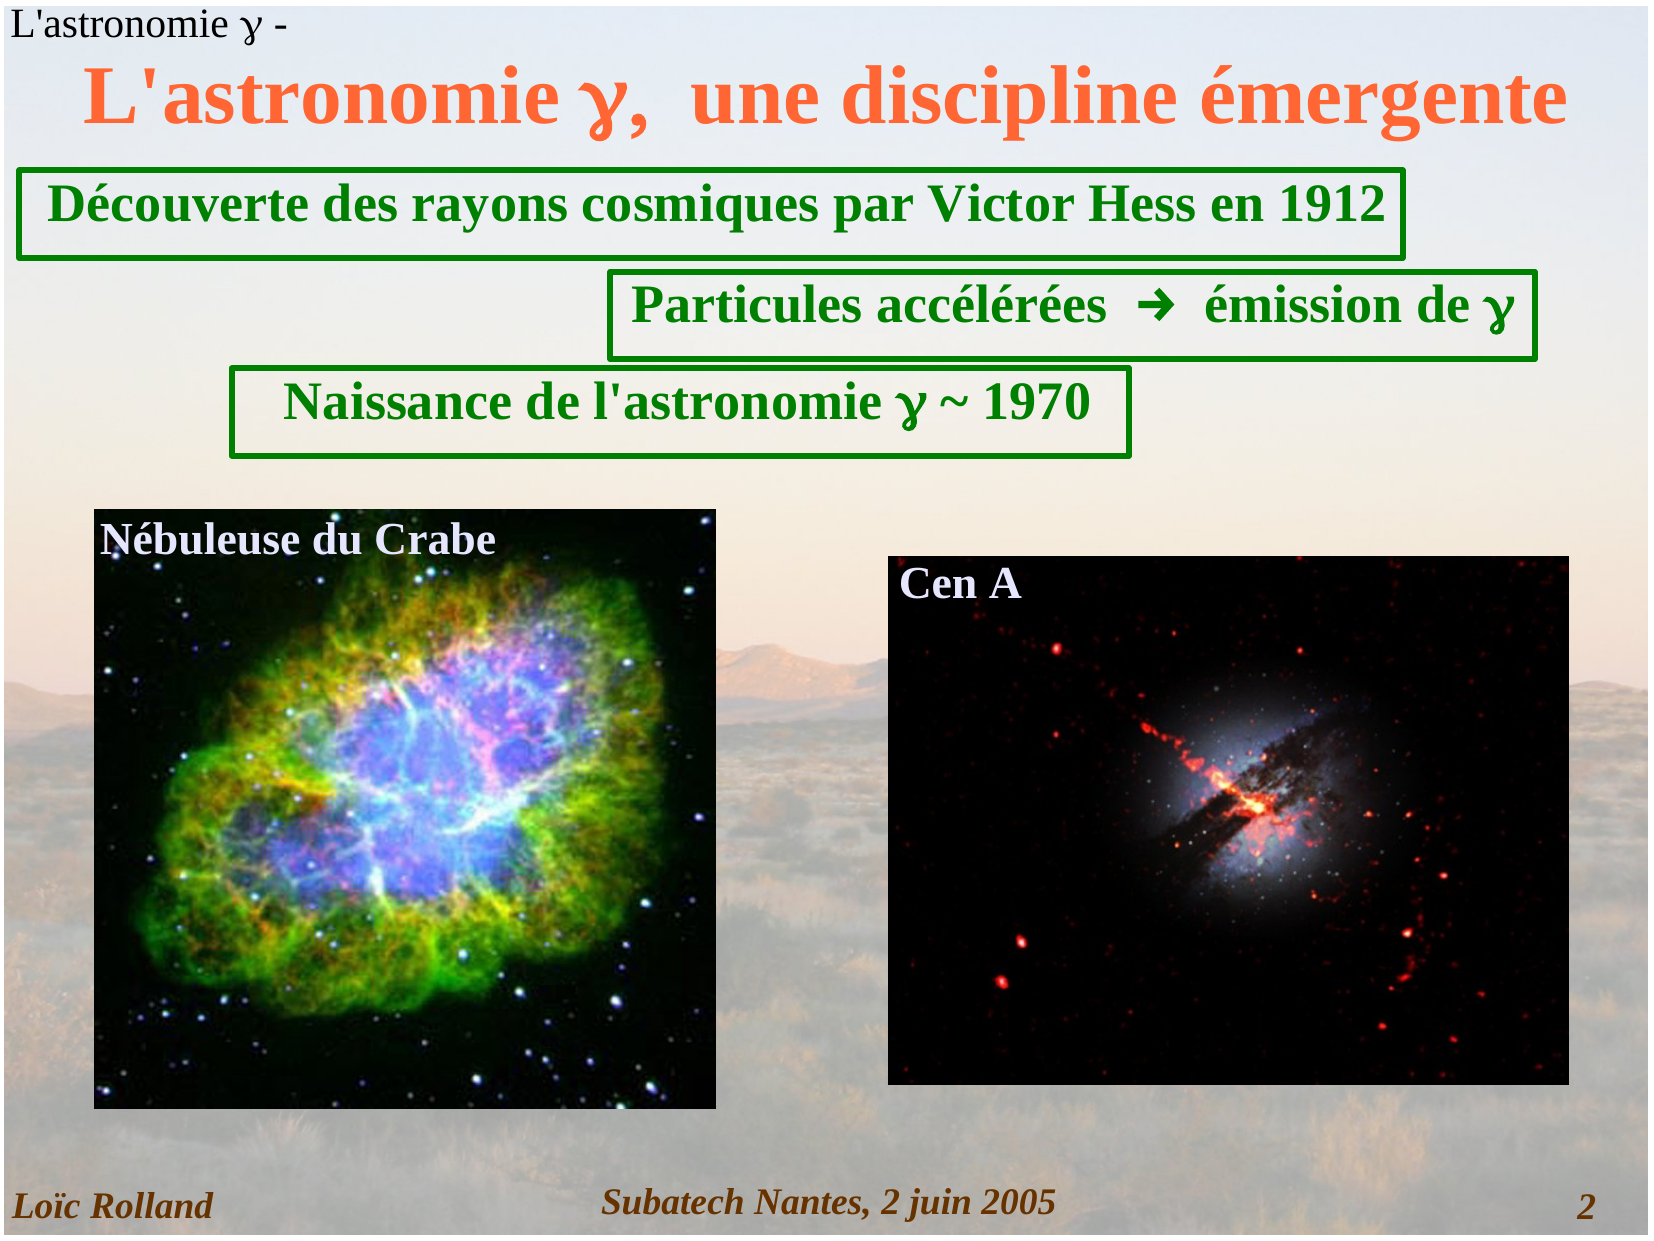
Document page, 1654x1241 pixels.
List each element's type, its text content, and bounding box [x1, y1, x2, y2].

list Naissance de l'astronomie  ~ 1970 [231, 368, 1129, 456]
text_box L'astronomie  - [0, 0, 1654, 62]
title L'astronomie , une discipline émergente [0, 62, 1654, 158]
list Particules accélérées → émission de  [610, 271, 1535, 360]
text_box Nébuleuse du Crabe [99, 513, 499, 583]
text_box Cen A [898, 557, 1023, 627]
picture [4, 158, 1648, 1235]
list Découverte des rayons cosmiques par Victor Hess en 1912 [19, 170, 1403, 258]
